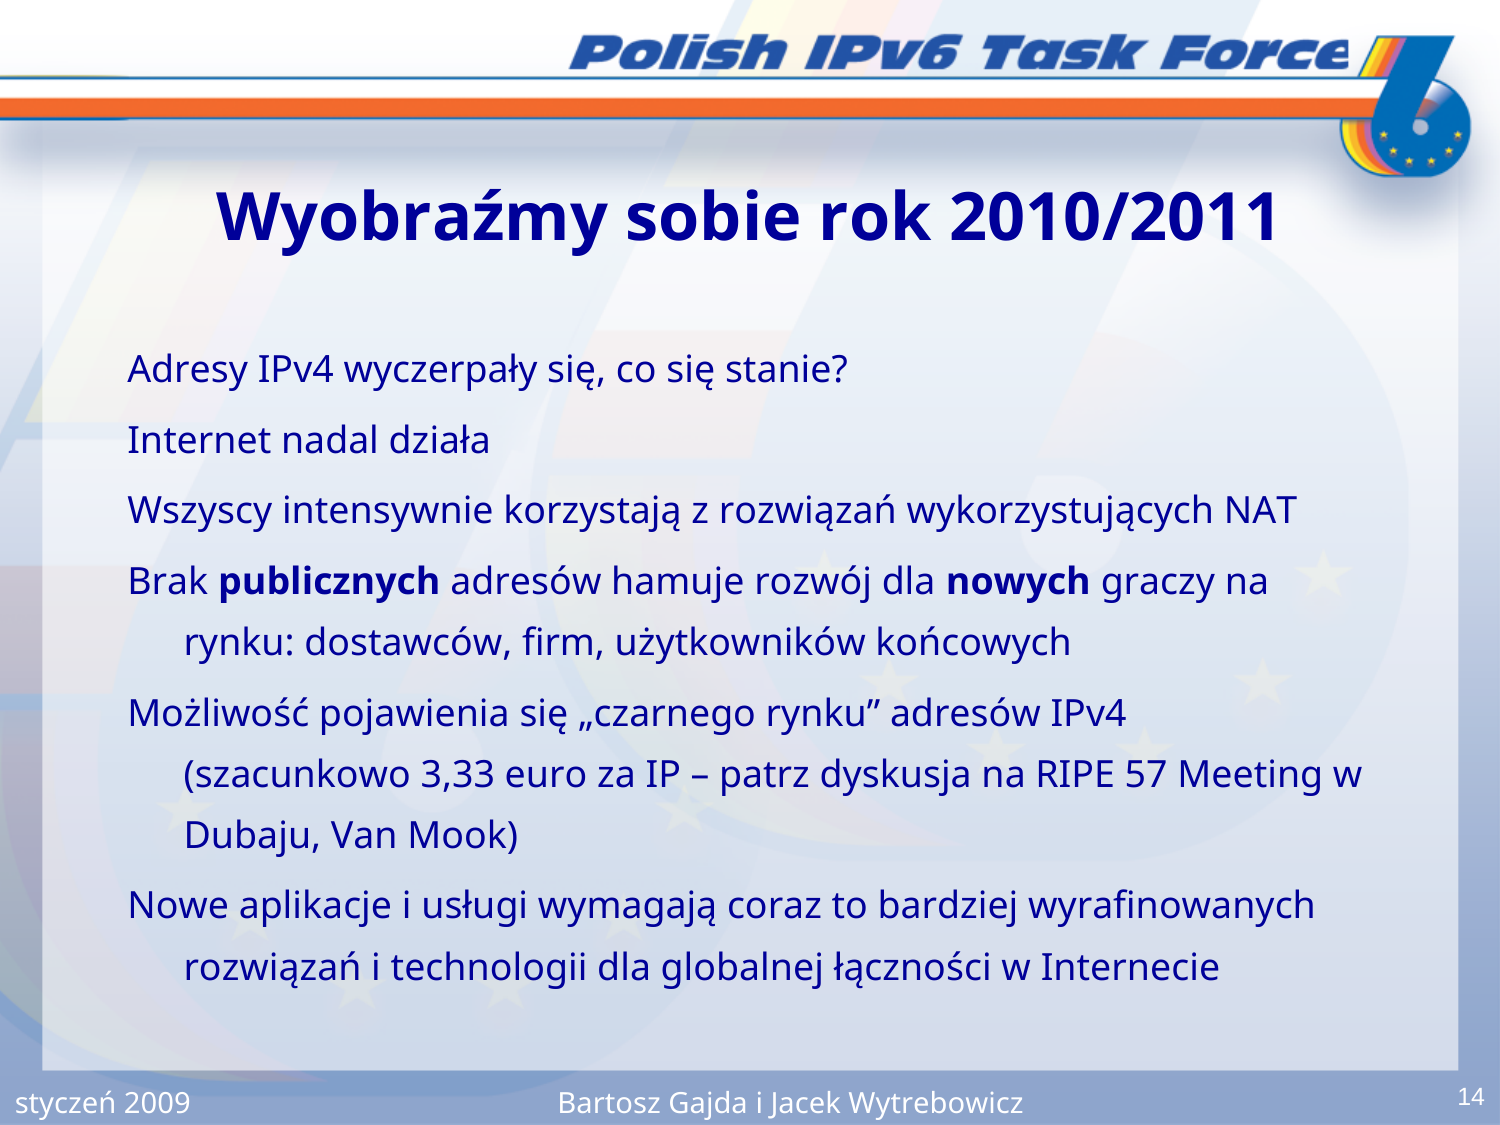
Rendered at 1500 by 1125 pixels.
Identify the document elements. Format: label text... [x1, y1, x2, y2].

list Adresy IPv4 wyczerpały się, co się stanie? Internet nadal działa Wszyscy intensywnie korzystają z rozwiązań wykorzystujących NAT Brak publicznych adresów hamuje rozwój dla nowych graczy na rynku: dostawców, firm, użytkowników końcowych Możliwość pojawienia się „czarnego rynku” adresów IPv4 (szacunkowo 3,33 euro za IP – patrz dyskusja na RIPE 57 Meeting w Dubaju, Van Mook) Nowe aplikacje i usługi wymagają coraz to bardziej wyrafinowanych rozwiązań i technologii dla globalnej łączności w Internecie [112, 324, 1388, 1125]
title Wyobraźmy sobie rok 2010/2011 [112, 137, 1388, 293]
picture [0, 0, 1500, 1125]
